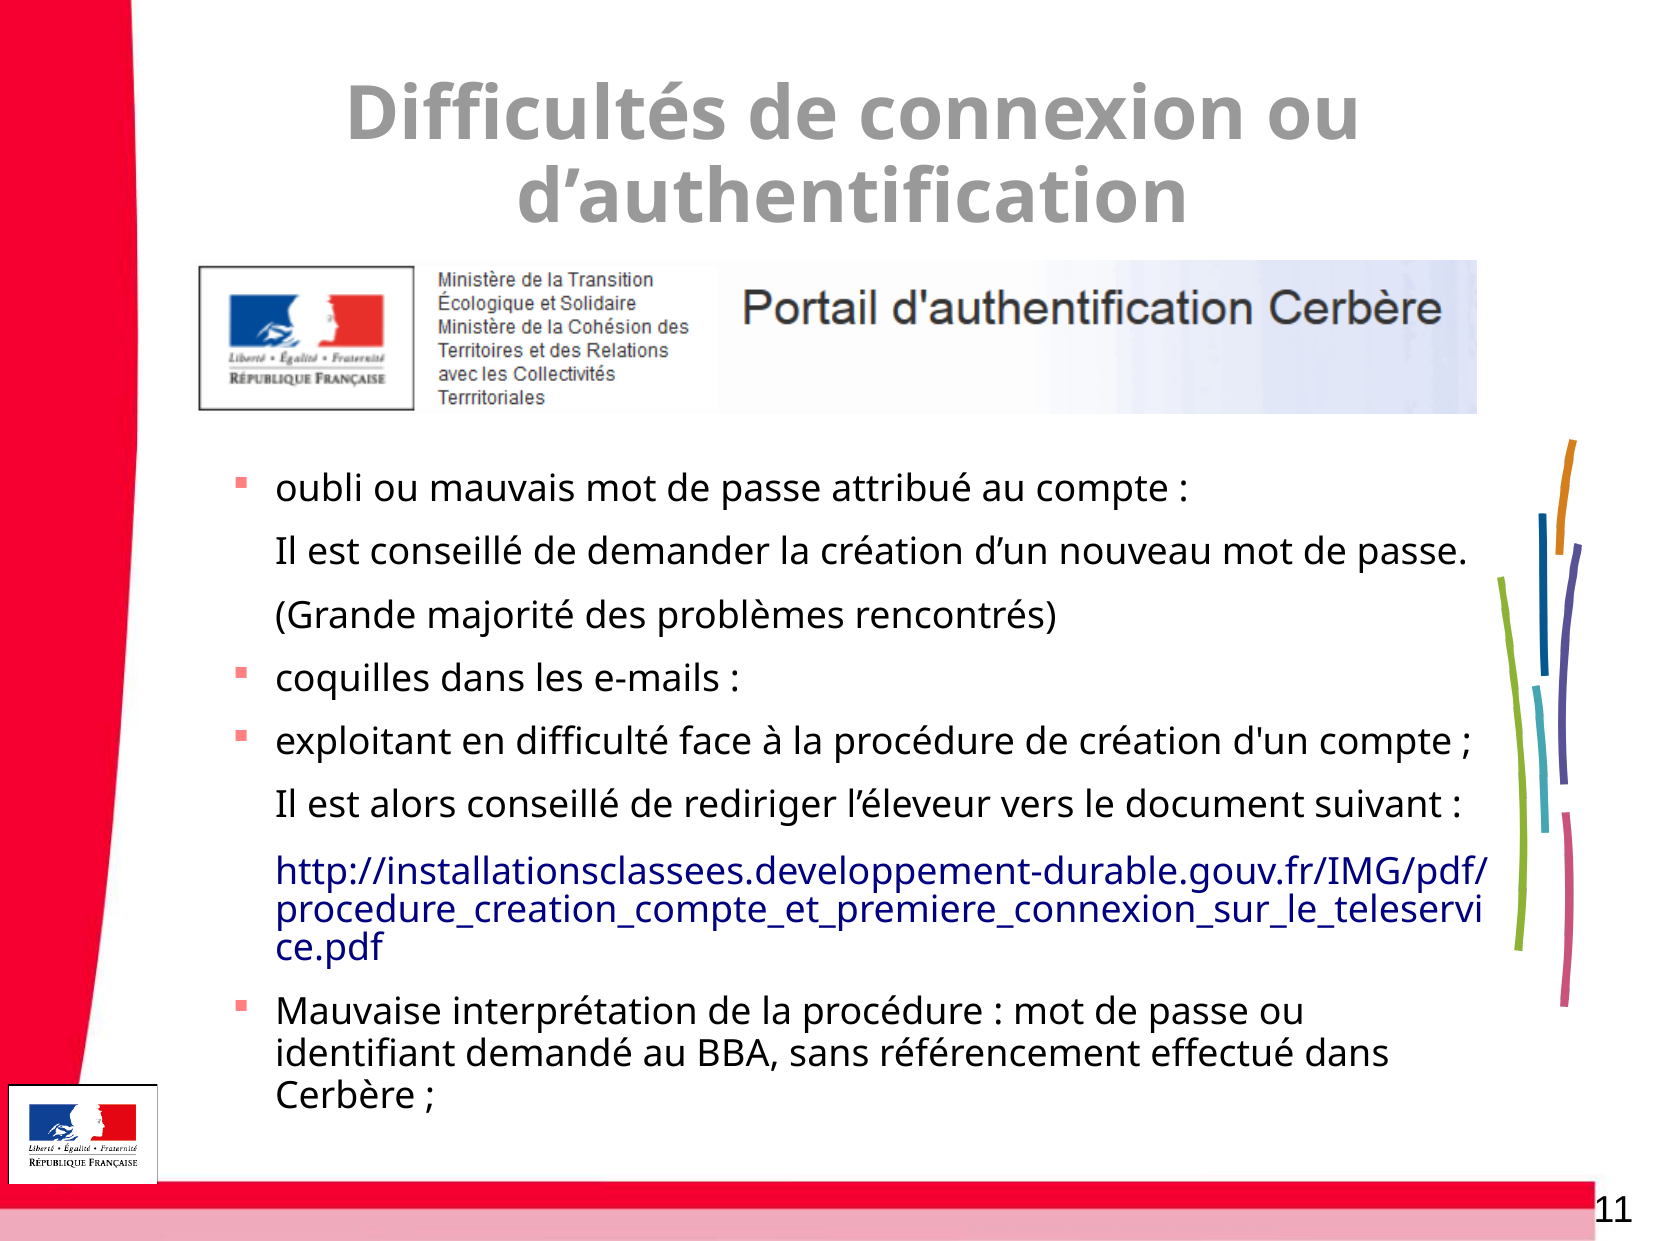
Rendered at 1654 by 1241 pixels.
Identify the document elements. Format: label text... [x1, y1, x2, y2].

title Difficultés de connexion ou d’authentification [136, 56, 1571, 249]
list oubli ou mauvais mot de passe attribué au compte : Il est conseillé de demander la création d’un nouveau mot de passe. (Grande majorité des problèmes rencontrés) coquilles dans les e-mails : exploitant en difficulté face à la procédure de création d'un compte ; Il est alors conseillé de rediriger l’éleveur vers le document suivant : http://installationsclassees.developpement-durable.gouv.fr/IMG/pdf/procedure_creation_compte_et_premiere_connexion_sur_le_teleservice.pdf Mauvaise interprétation de la procédure : mot de passe ou identifiant demandé au BBA, sans référencement effectué dans Cerbère ; [165, 250, 1495, 1123]
picture [0, 0, 1654, 1241]
text_box <numéro> [1482, 1188, 1636, 1241]
